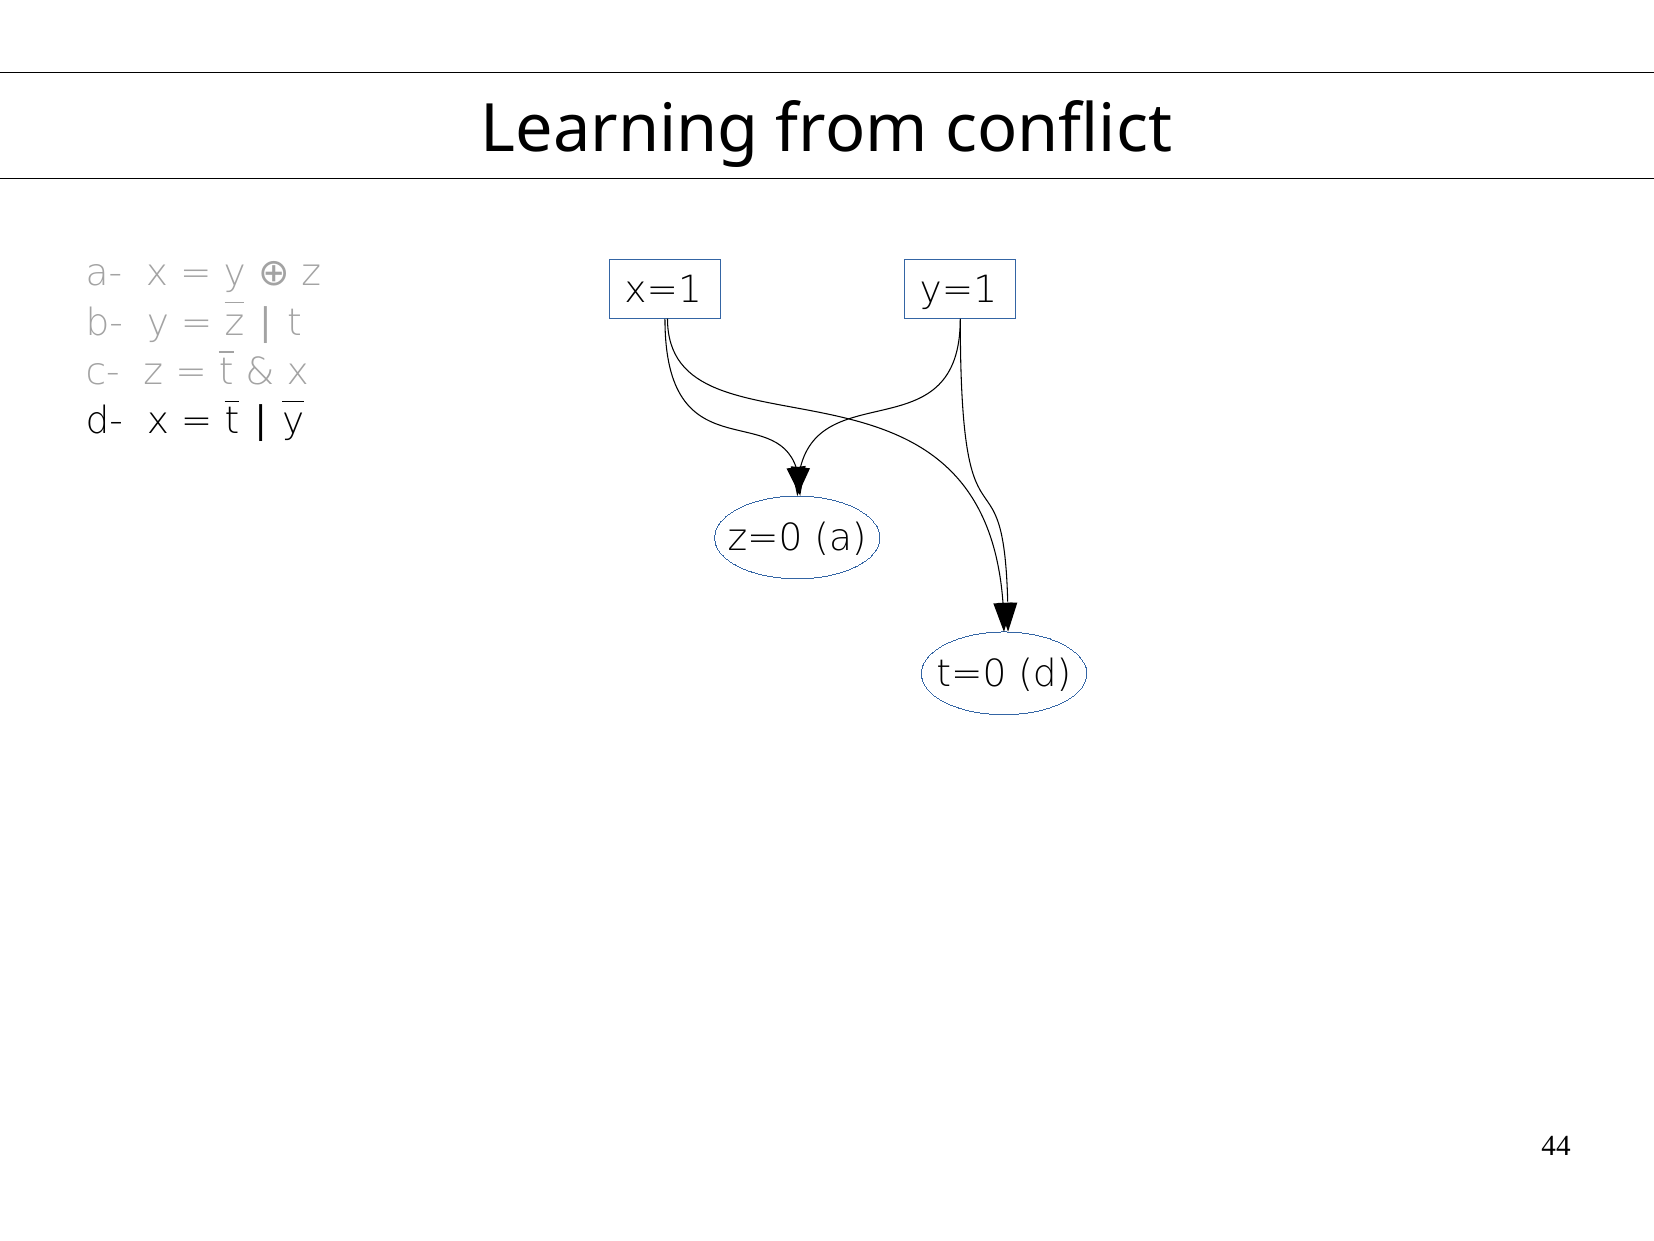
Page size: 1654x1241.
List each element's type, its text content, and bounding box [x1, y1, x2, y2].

text_box Learning from conflict [0, 72, 1654, 166]
text_box y=1 [904, 259, 1016, 319]
text_box [53, 218, 361, 396]
text_box x=1 [609, 259, 721, 319]
text_box z=0 (a) [714, 496, 880, 579]
text_box t=0 (d) [921, 631, 1087, 715]
text_box a- x = y ⊕ z b- y = z ∣ t c- z = t & x d- x = t ∣ y [70, 243, 414, 453]
